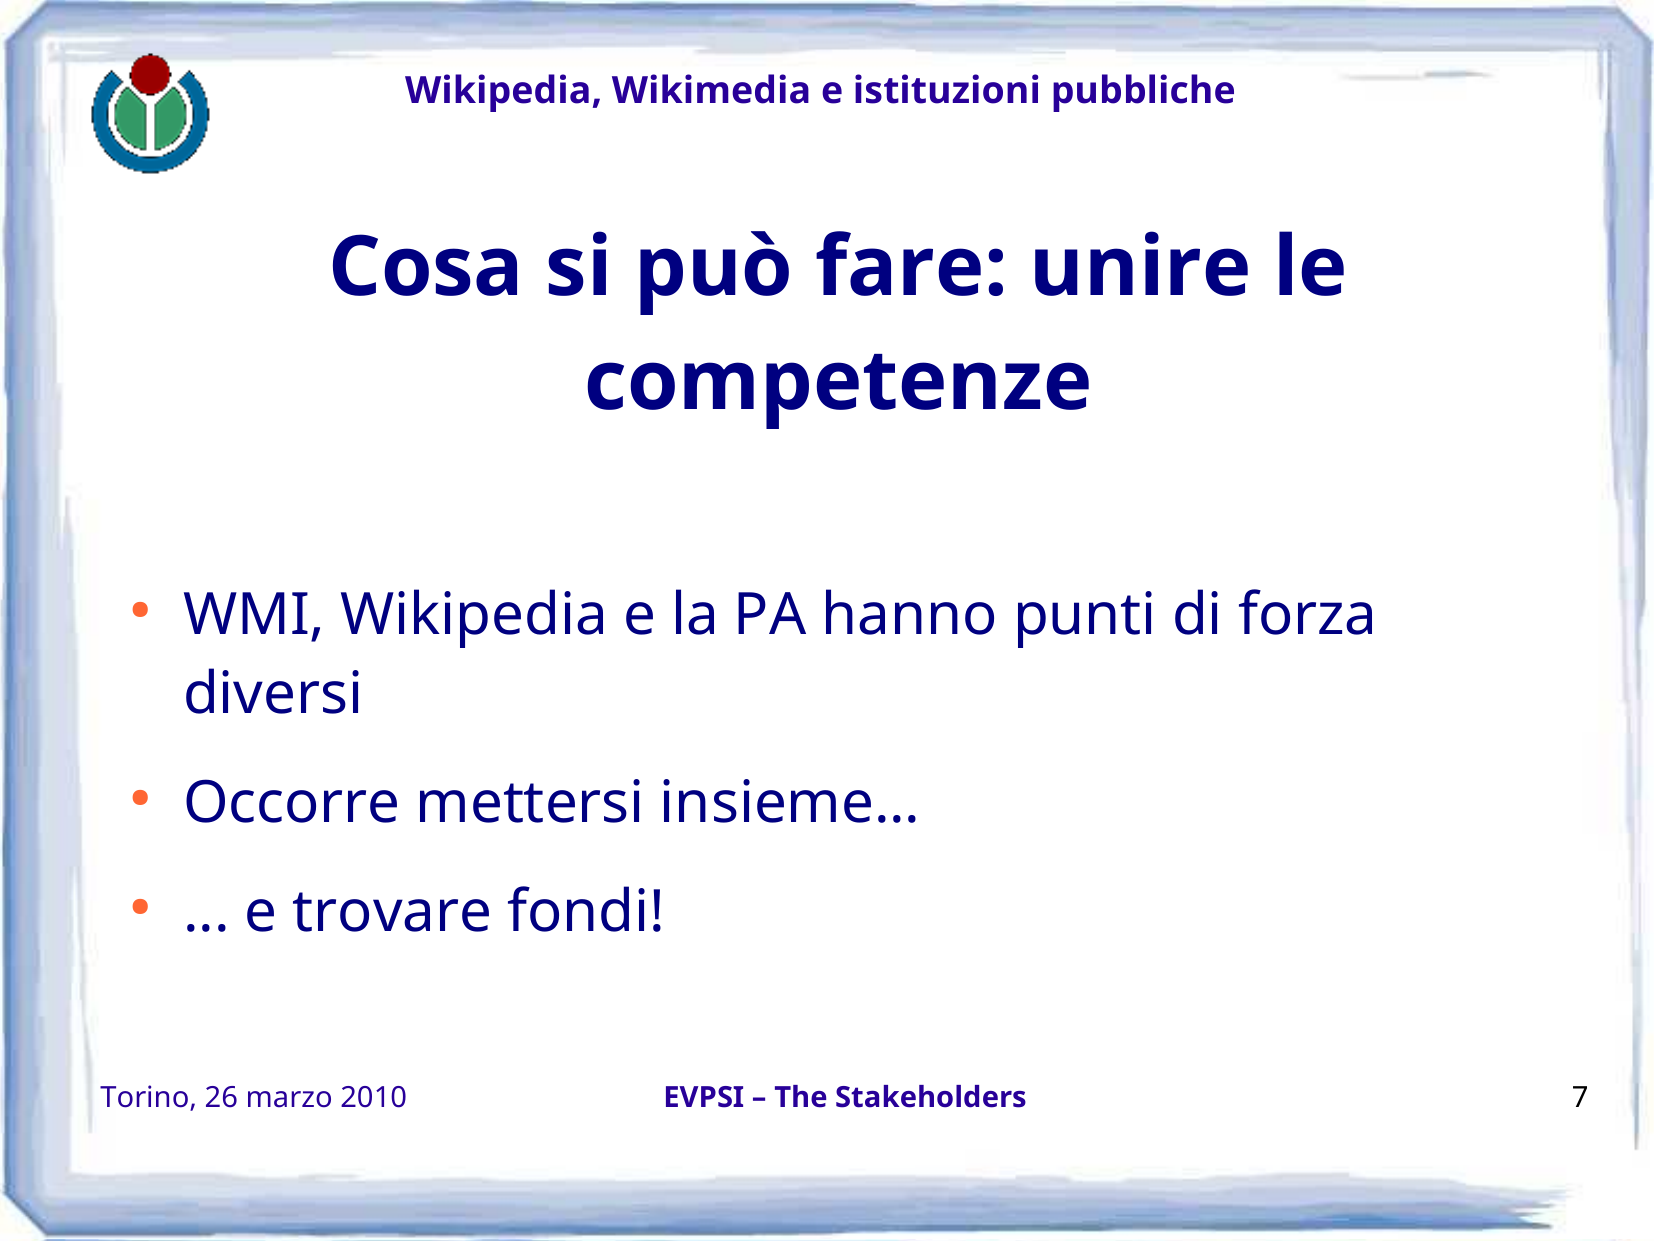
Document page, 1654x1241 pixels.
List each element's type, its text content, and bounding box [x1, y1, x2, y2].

list Cosa si può fare: unire le competenze WMI, Wikipedia e la PA hanno punti di forza diversi Occorre mettersi insieme... ... e trovare fondi! [112, 206, 1565, 886]
picture [0, 0, 1654, 1241]
title Wikipedia, Wikimedia e istituzioni pubbliche [76, 59, 1565, 119]
